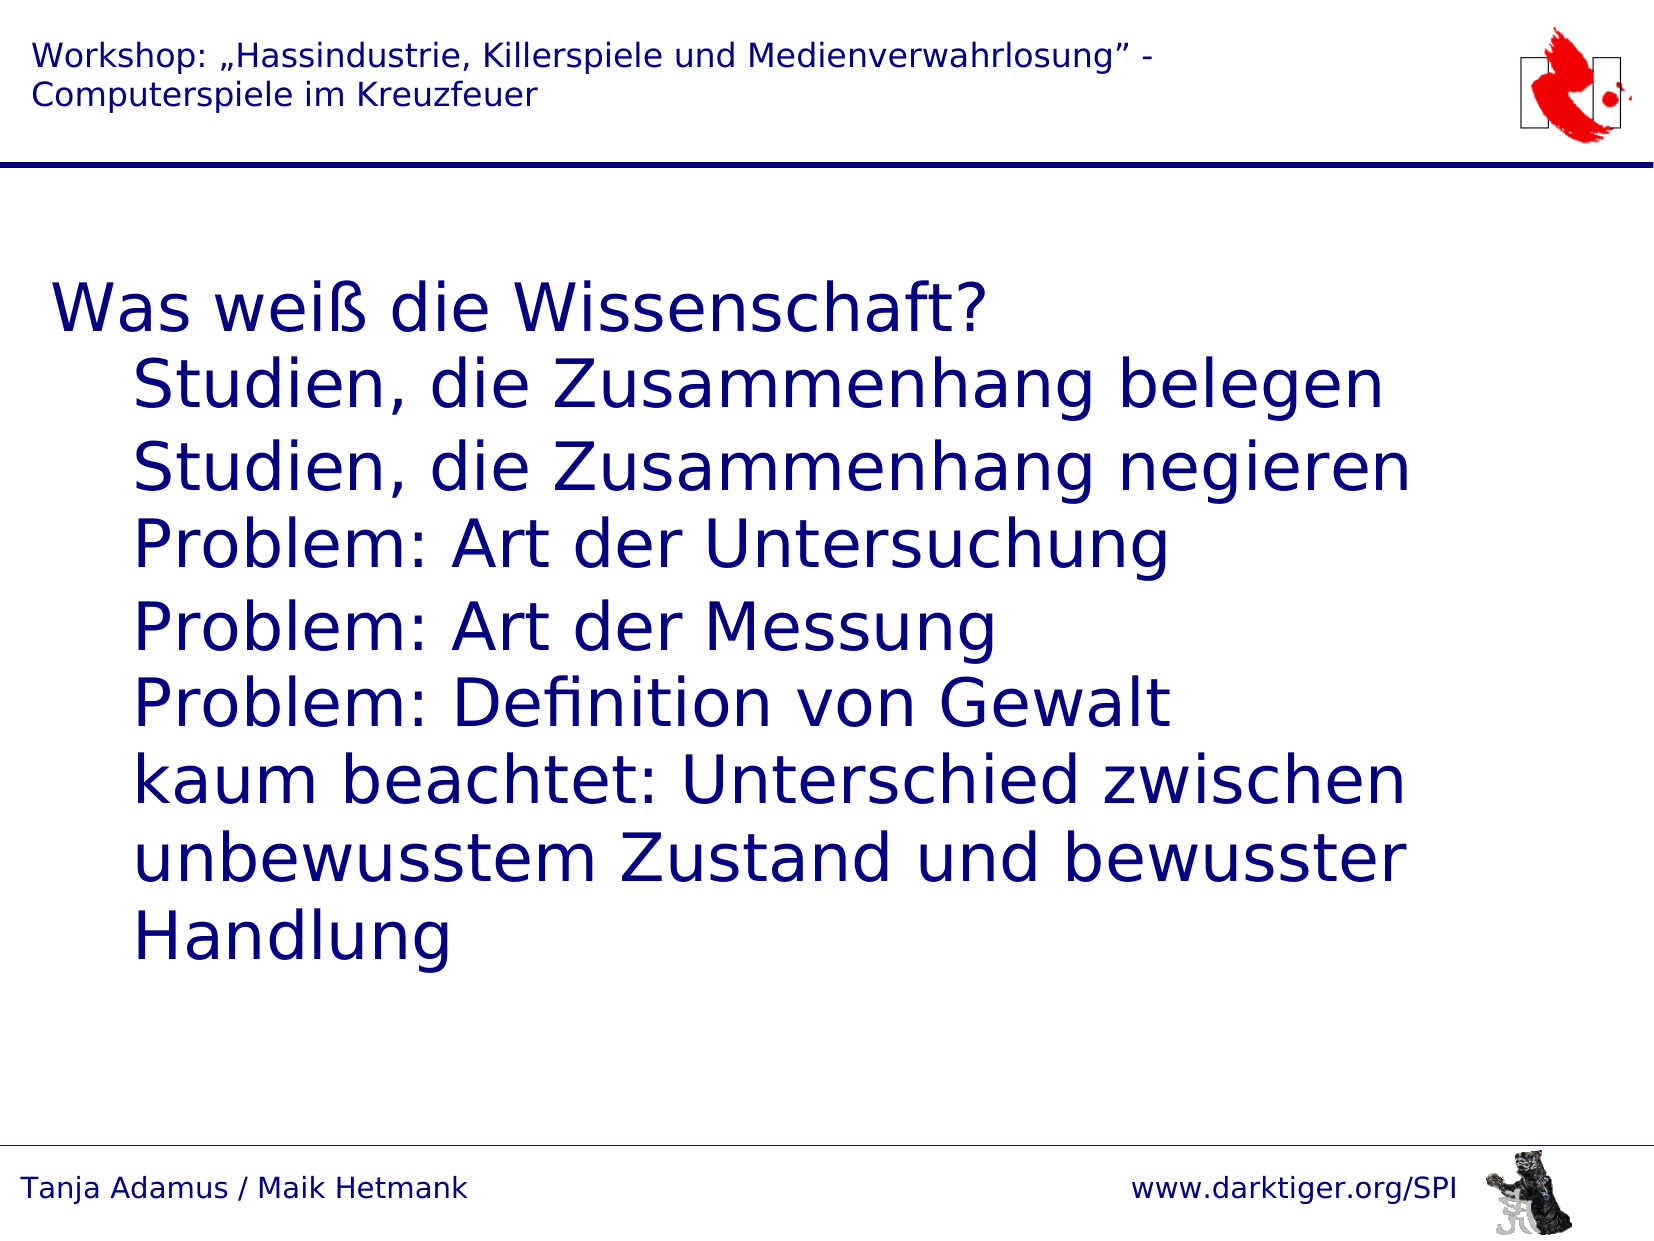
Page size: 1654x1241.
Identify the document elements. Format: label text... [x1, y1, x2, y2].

text_box Problem: Art der Messung [118, 580, 1595, 657]
text_box Studien, die Zusammenhang belegen [118, 338, 1595, 421]
text_box Was weiß die Wissenschaft? [35, 261, 1565, 355]
text_box Workshop: „Hassindustrie, Killerspiele und Medienverwahrlosung” - Computerspiele im Kreuzfeuer [16, 29, 1418, 178]
picture [1486, 1150, 1572, 1235]
text_box Problem: Definition von Gewalt [118, 657, 1595, 734]
text_box Studien, die Zusammenhang negieren [118, 421, 1595, 497]
text_box kaum beachtet: Unterschied zwischen unbewusstem Zustand und bewusster Handlung [118, 734, 1595, 983]
text_box Problem: Art der Untersuchung [118, 497, 1595, 580]
picture [1503, 16, 1632, 148]
